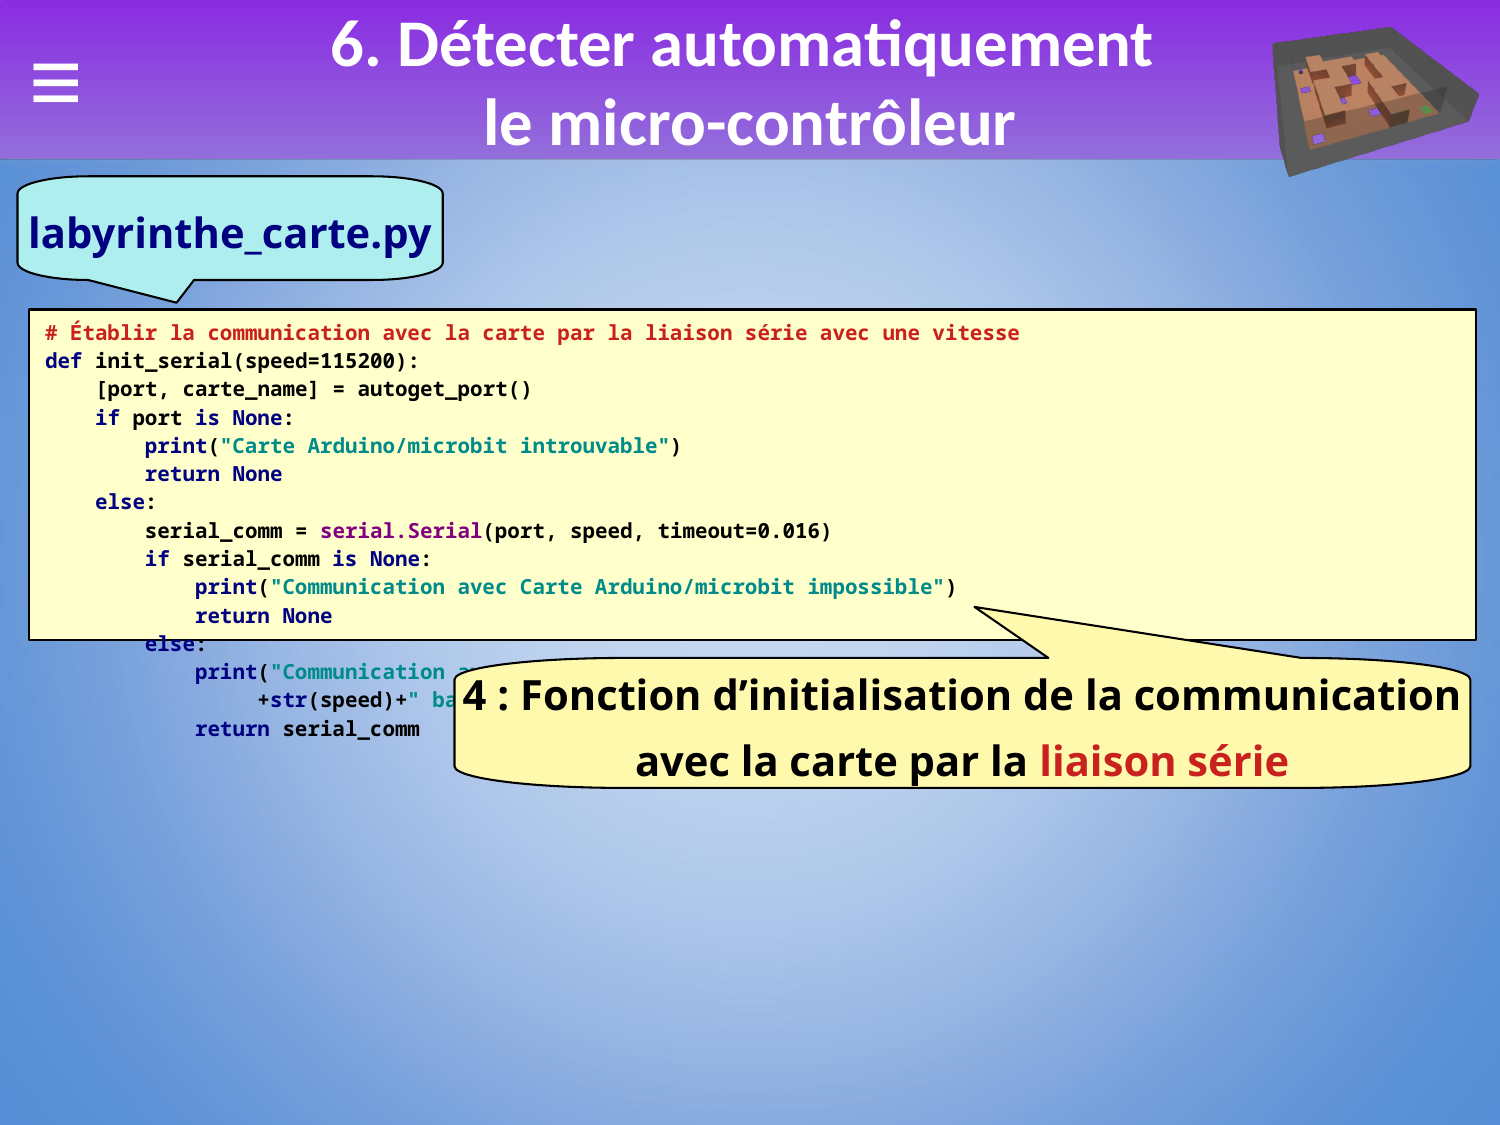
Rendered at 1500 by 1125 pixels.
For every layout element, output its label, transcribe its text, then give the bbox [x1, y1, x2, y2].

picture [0, 27, 1500, 1125]
text_box 6. Détecter automatiquement le micro-contrôleur [0, 0, 1500, 159]
text_box labyrinthe_carte.py [17, 176, 443, 303]
text_box ≡ [14, 23, 101, 141]
text_box # Établir la communication avec la carte par la liaison série avec une vitesse def init_serial(speed=115200): [port, carte_name] = autoget_port() if port is None: print("Carte Arduino/microbit introuvable") return None else: serial_comm = serial.Serial(port, speed, timeout=0.016) if serial_comm is None: print("Communication avec Carte Arduino/microbit impossible") return None else: print("Communication avec Carte Arduino/microbit établie sur "+port+" à la vitesse " +str(speed)+" bauds") return serial_comm [29, 309, 1477, 641]
text_box 4 : Fonction d’initialisation de la communication avec la carte par la liaison série [454, 606, 1471, 788]
